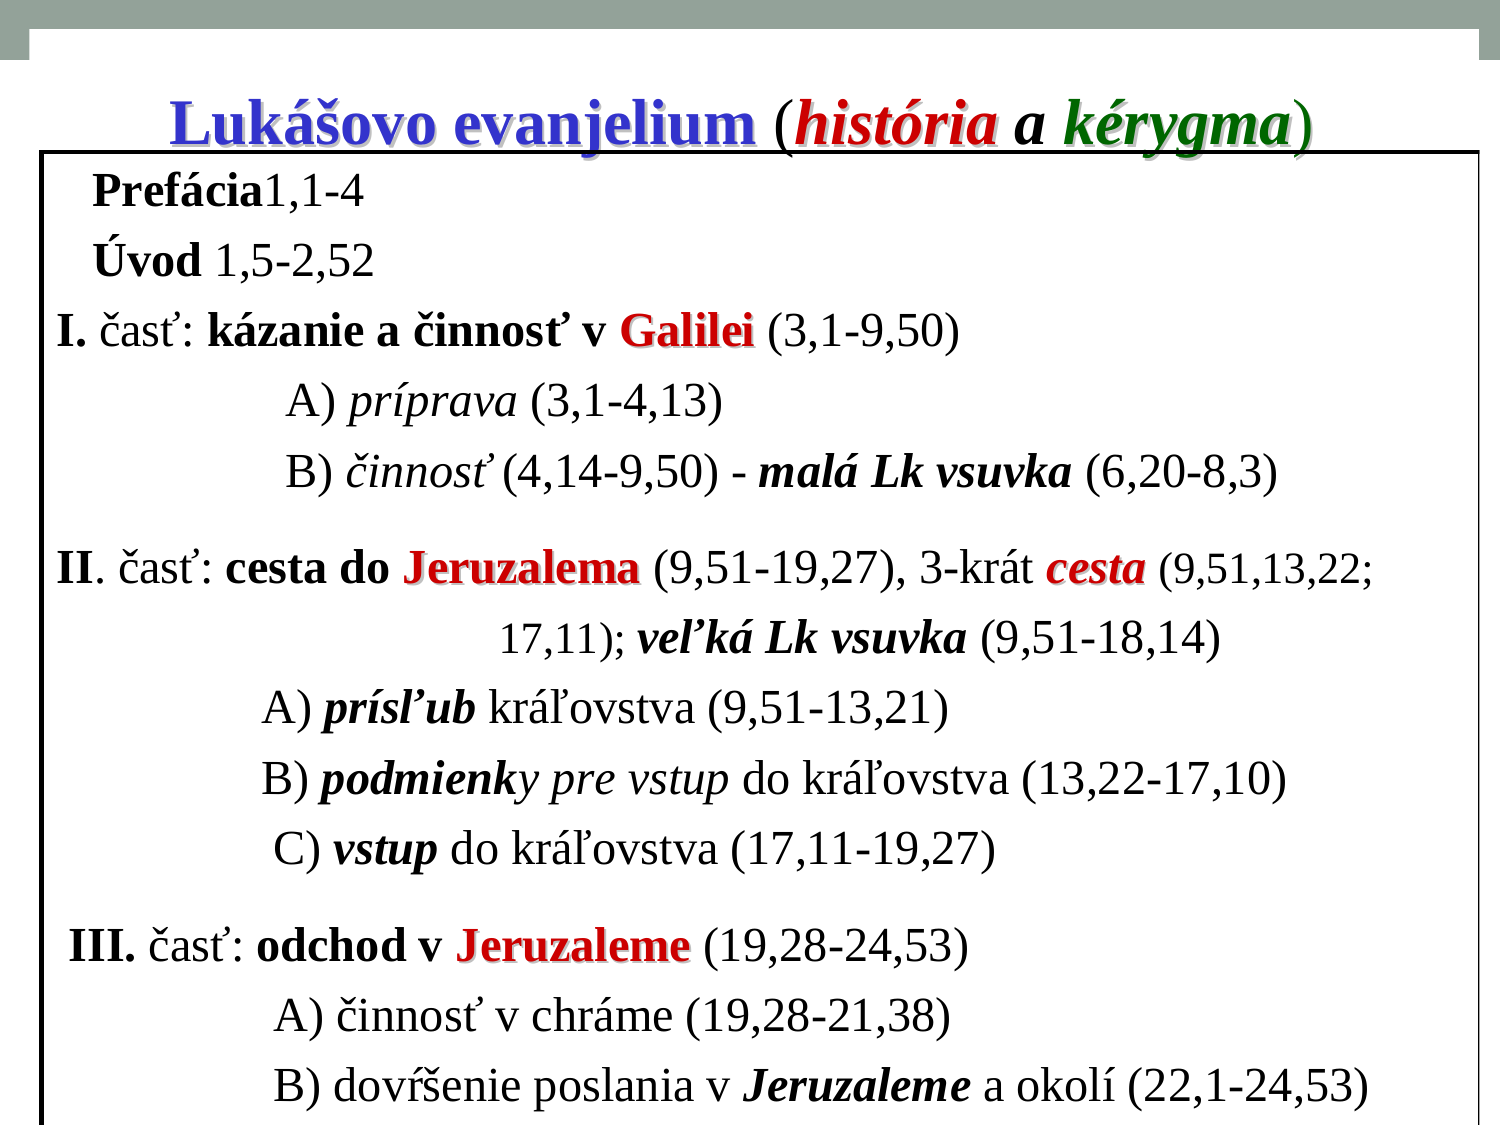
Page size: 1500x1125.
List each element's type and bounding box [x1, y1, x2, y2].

chart [29, 29, 1480, 1125]
